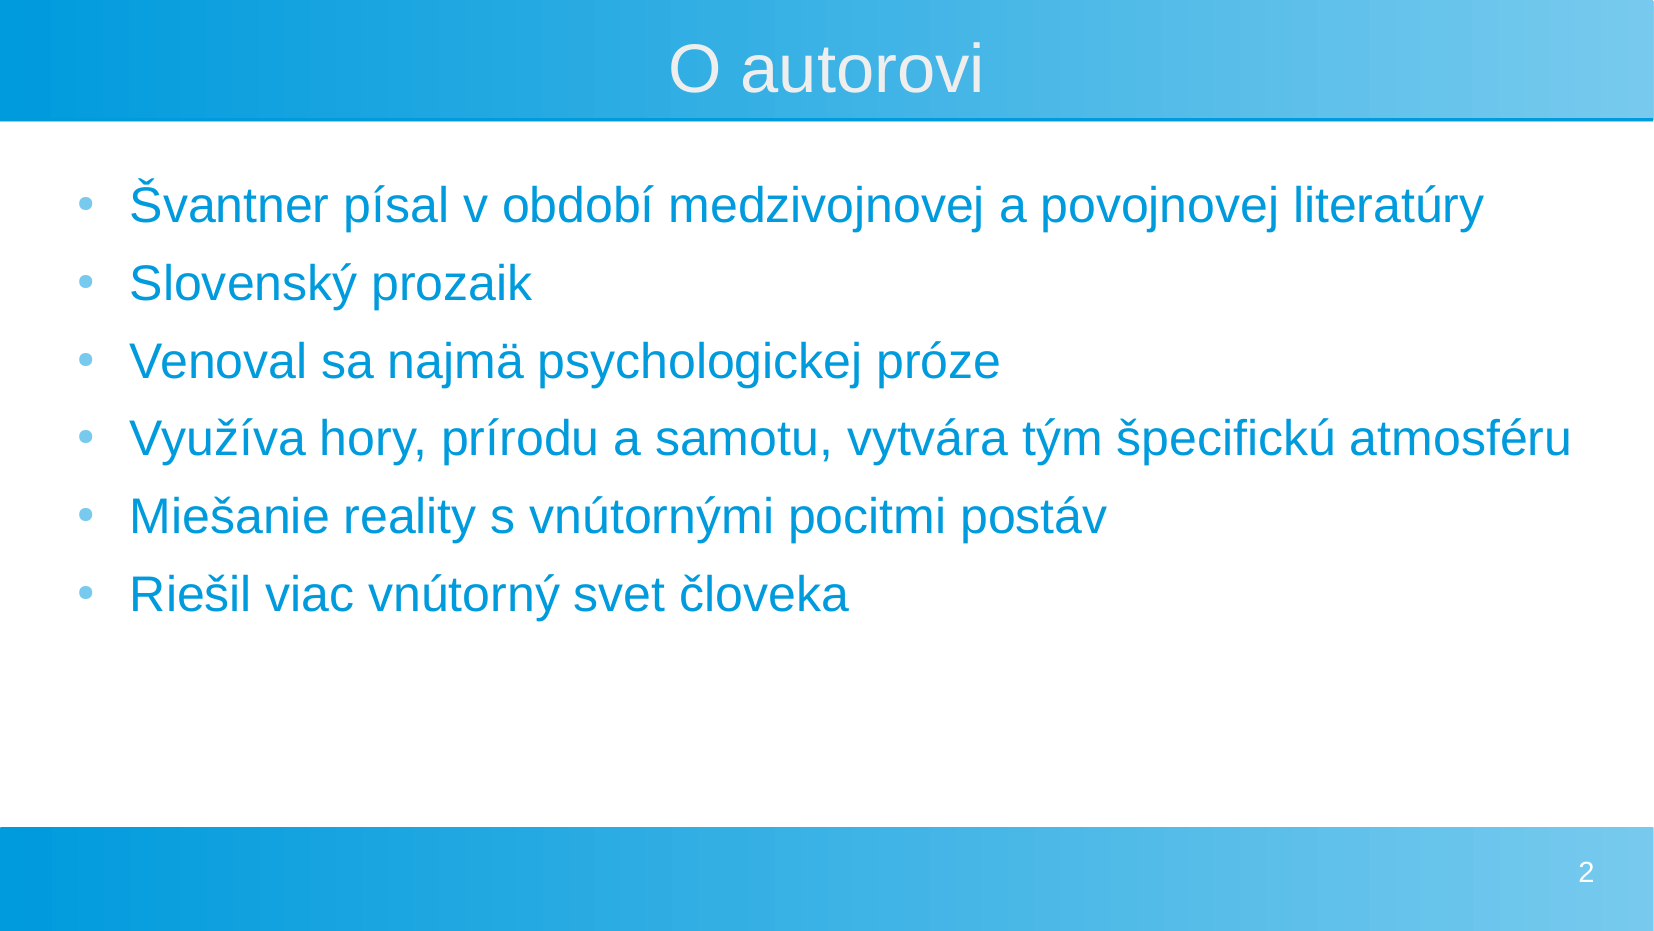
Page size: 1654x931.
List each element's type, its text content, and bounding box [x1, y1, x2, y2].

title O autorovi [59, 29, 1595, 108]
list Švantner písal v období medzivojnovej a povojnovej literatúry Slovenský prozaik Venoval sa najmä psychologickej próze Využíva hory, prírodu a samotu, vytvára tým špecifickú atmosféru Miešanie reality s vnútornými pocitmi postáv Riešil viac vnútorný svet človeka [59, 177, 1595, 768]
